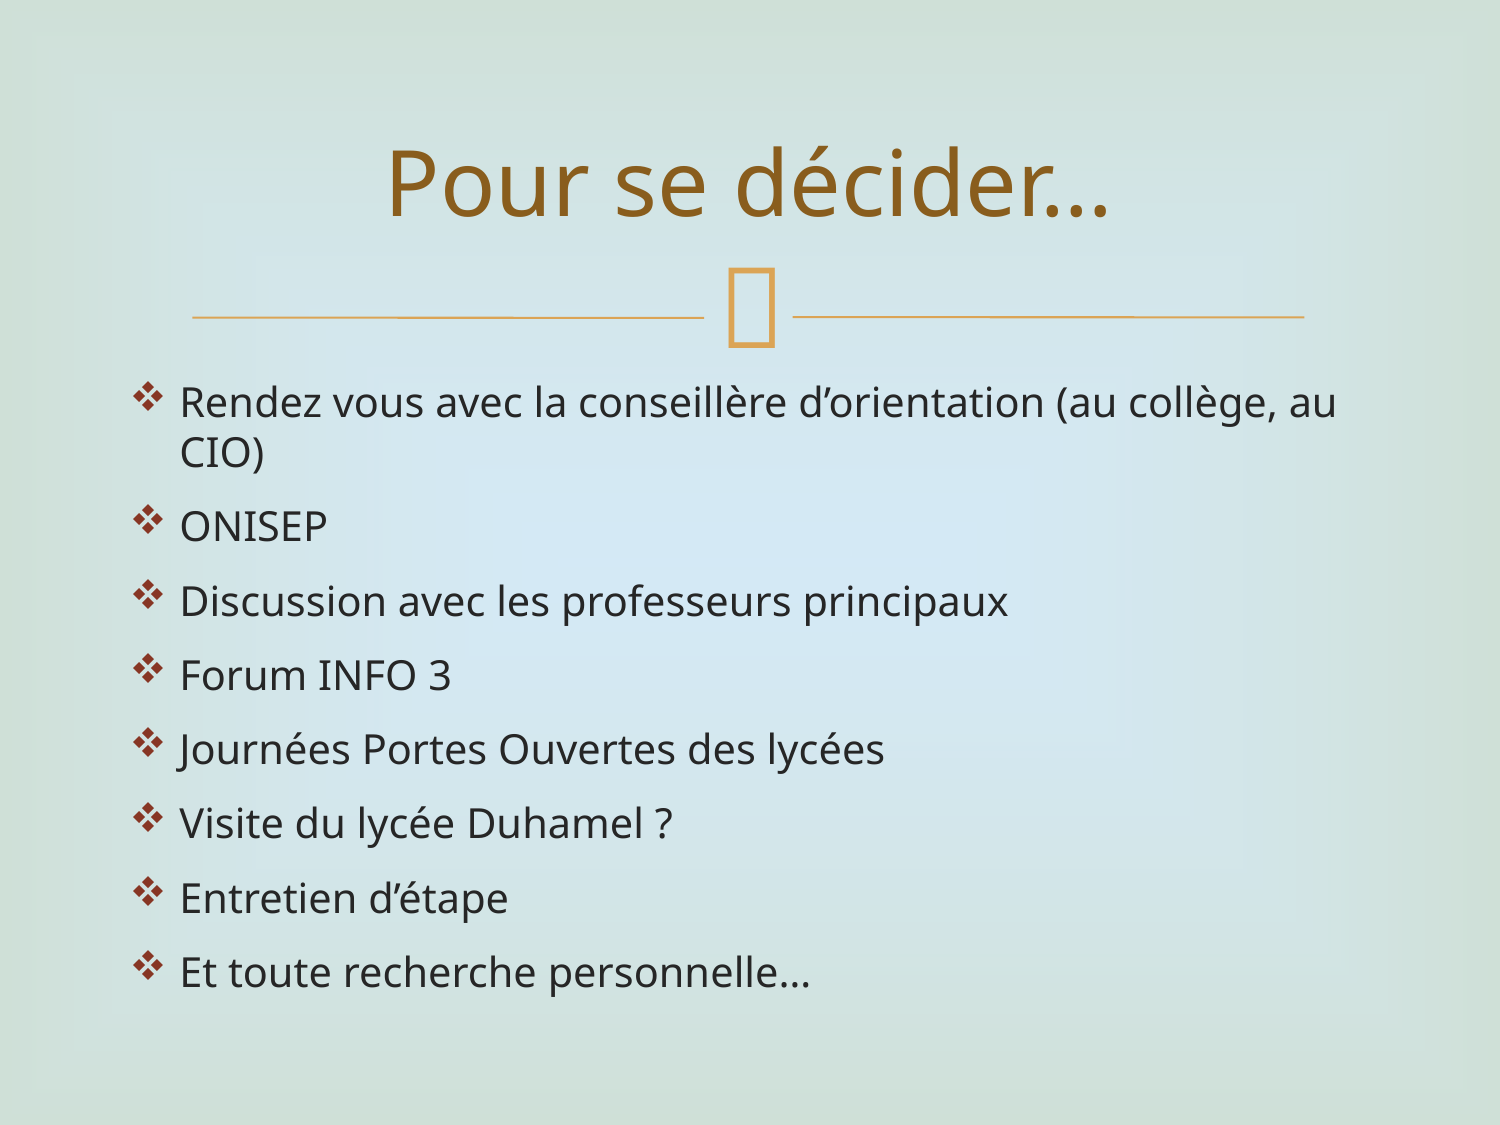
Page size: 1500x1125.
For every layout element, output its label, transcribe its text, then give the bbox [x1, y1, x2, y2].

title Pour se décider… [112, 93, 1386, 267]
list Rendez vous avec la conseillère d’orientation (au collège, au CIO) ONISEP Discussion avec les professeurs principaux Forum INFO 3 Journées Portes Ouvertes des lycées Visite du lycée Duhamel ? Entretien d’étape Et toute recherche personnelle… [114, 368, 1386, 1005]
